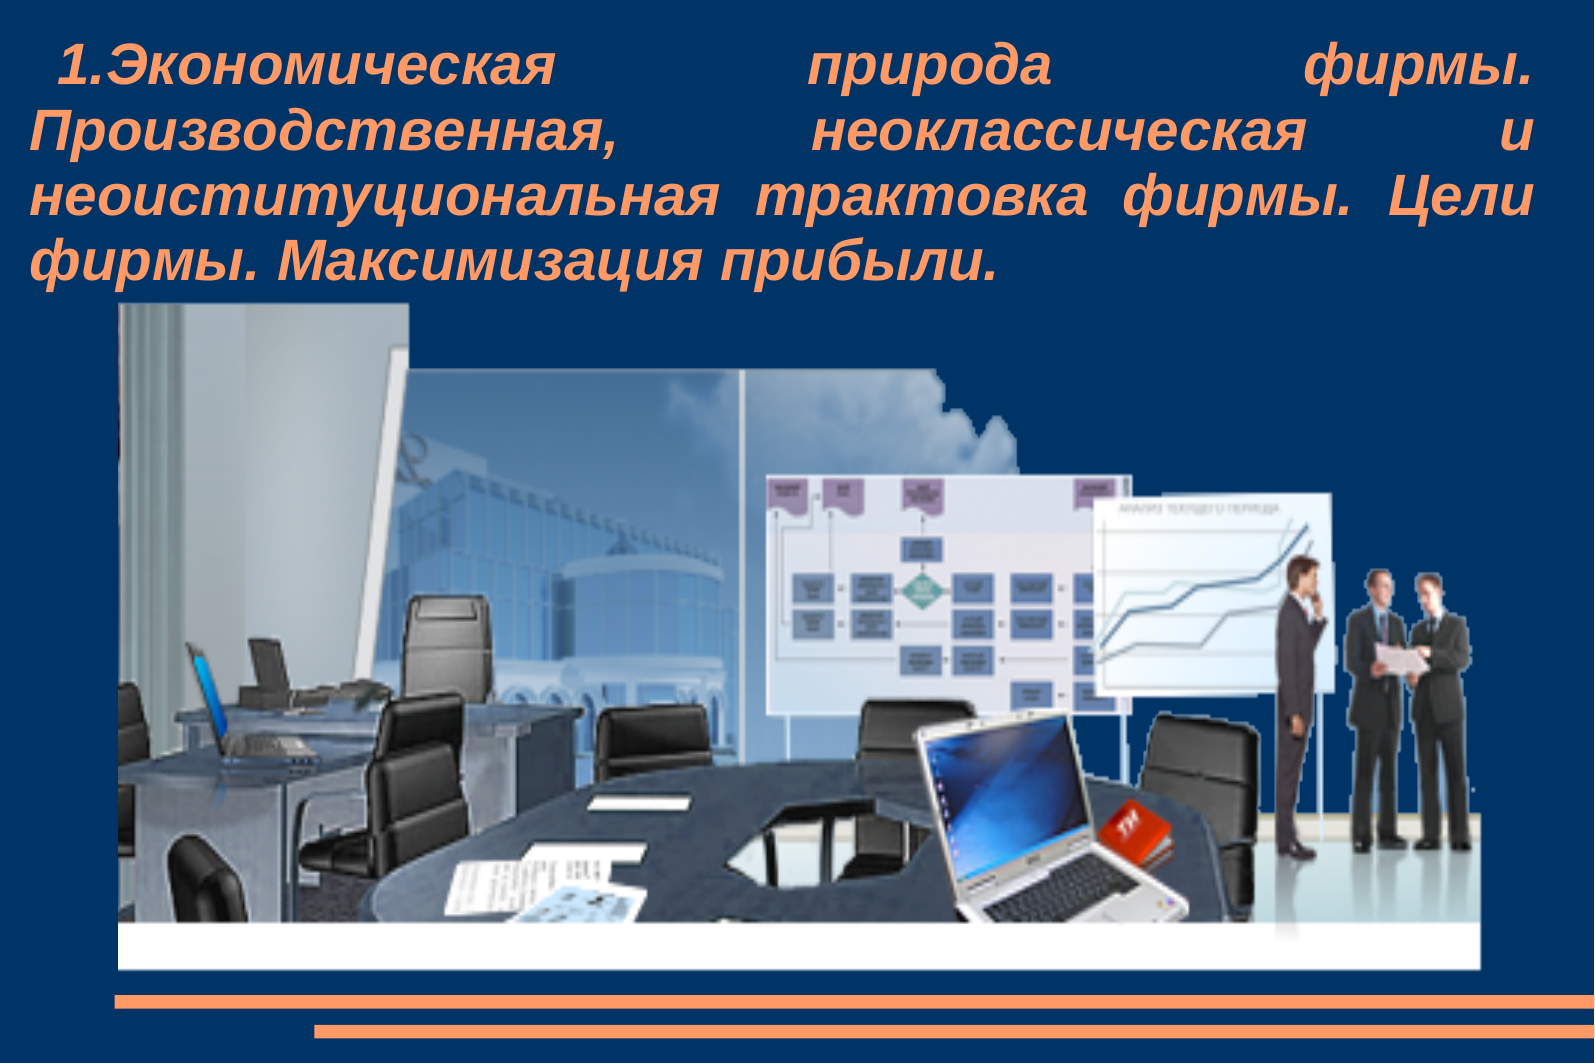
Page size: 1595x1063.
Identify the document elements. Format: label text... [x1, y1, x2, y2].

title 1.Экономическая природа фирмы. Производственная, неоклассическая и неоиституциональная трактовка фирмы. Цели фирмы. Максимизация прибыли. [29, 29, 1536, 296]
picture [118, 265, 1565, 975]
